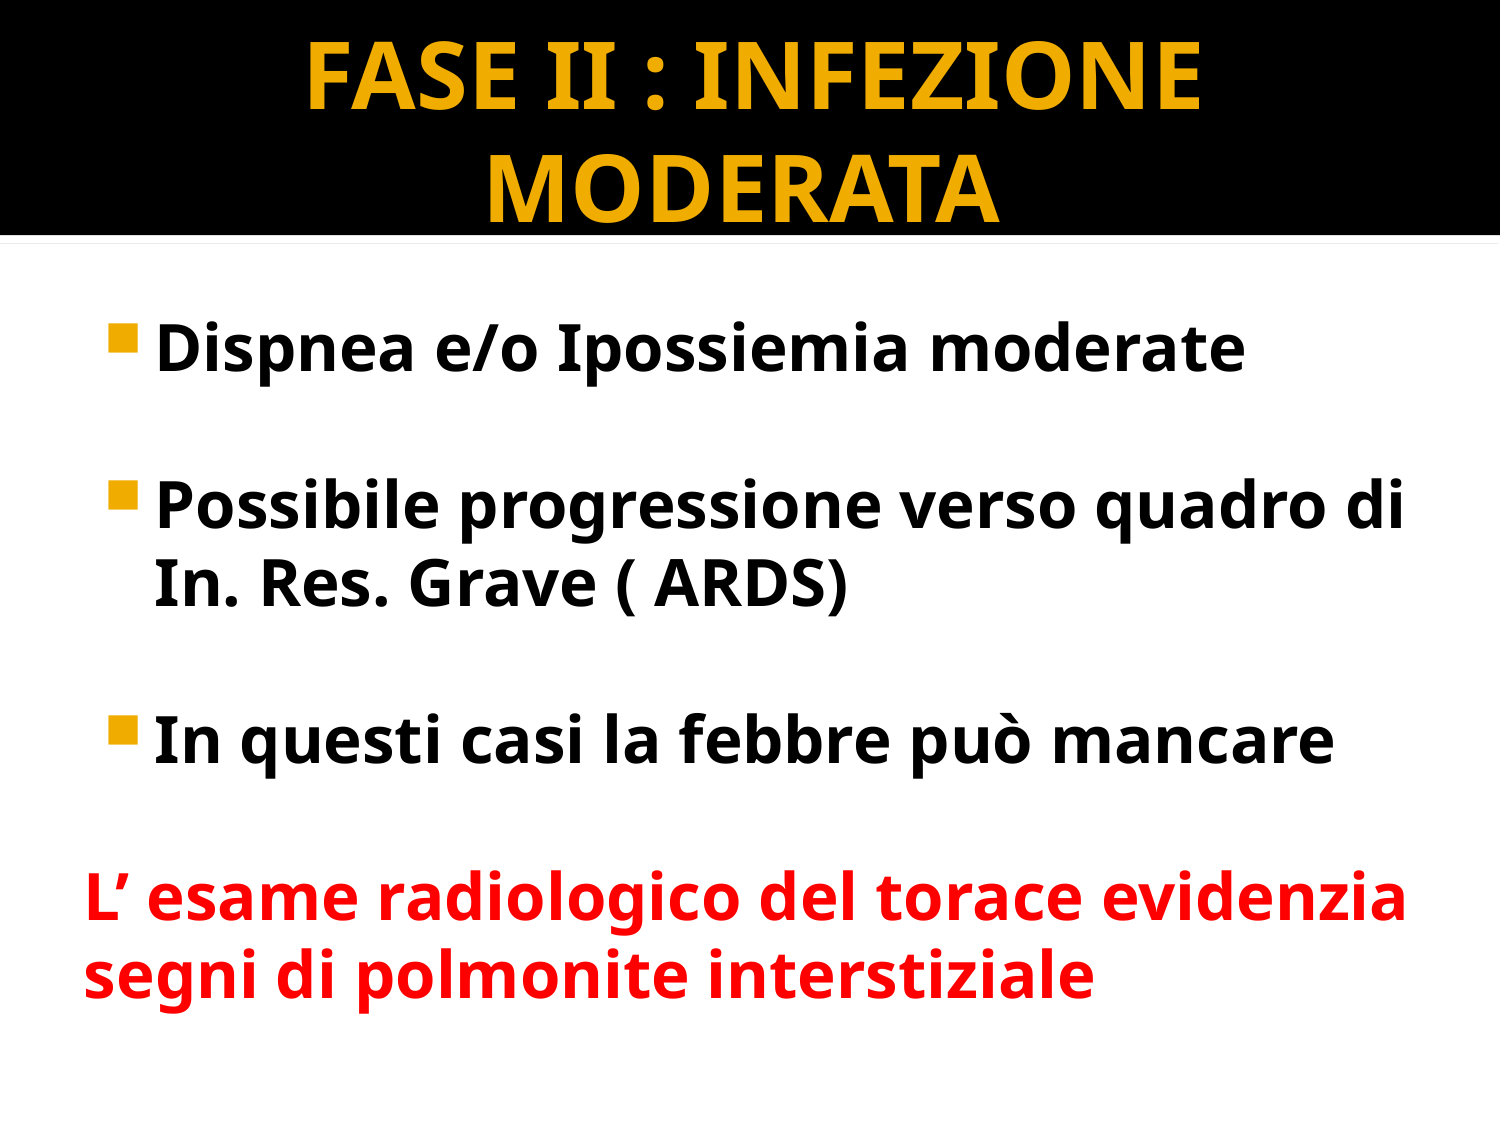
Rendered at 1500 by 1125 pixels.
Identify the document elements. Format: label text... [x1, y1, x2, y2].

title FASE II : INFEZIONE MODERATA [75, 25, 1425, 231]
list Dispnea e/o Ipossiemia moderate Possibile progressione verso quadro di In. Res. Grave ( ARDS) In questi casi la febbre può mancare L’ esame radiologico del torace evidenzia segni di polmonite interstiziale [75, 291, 1425, 1050]
